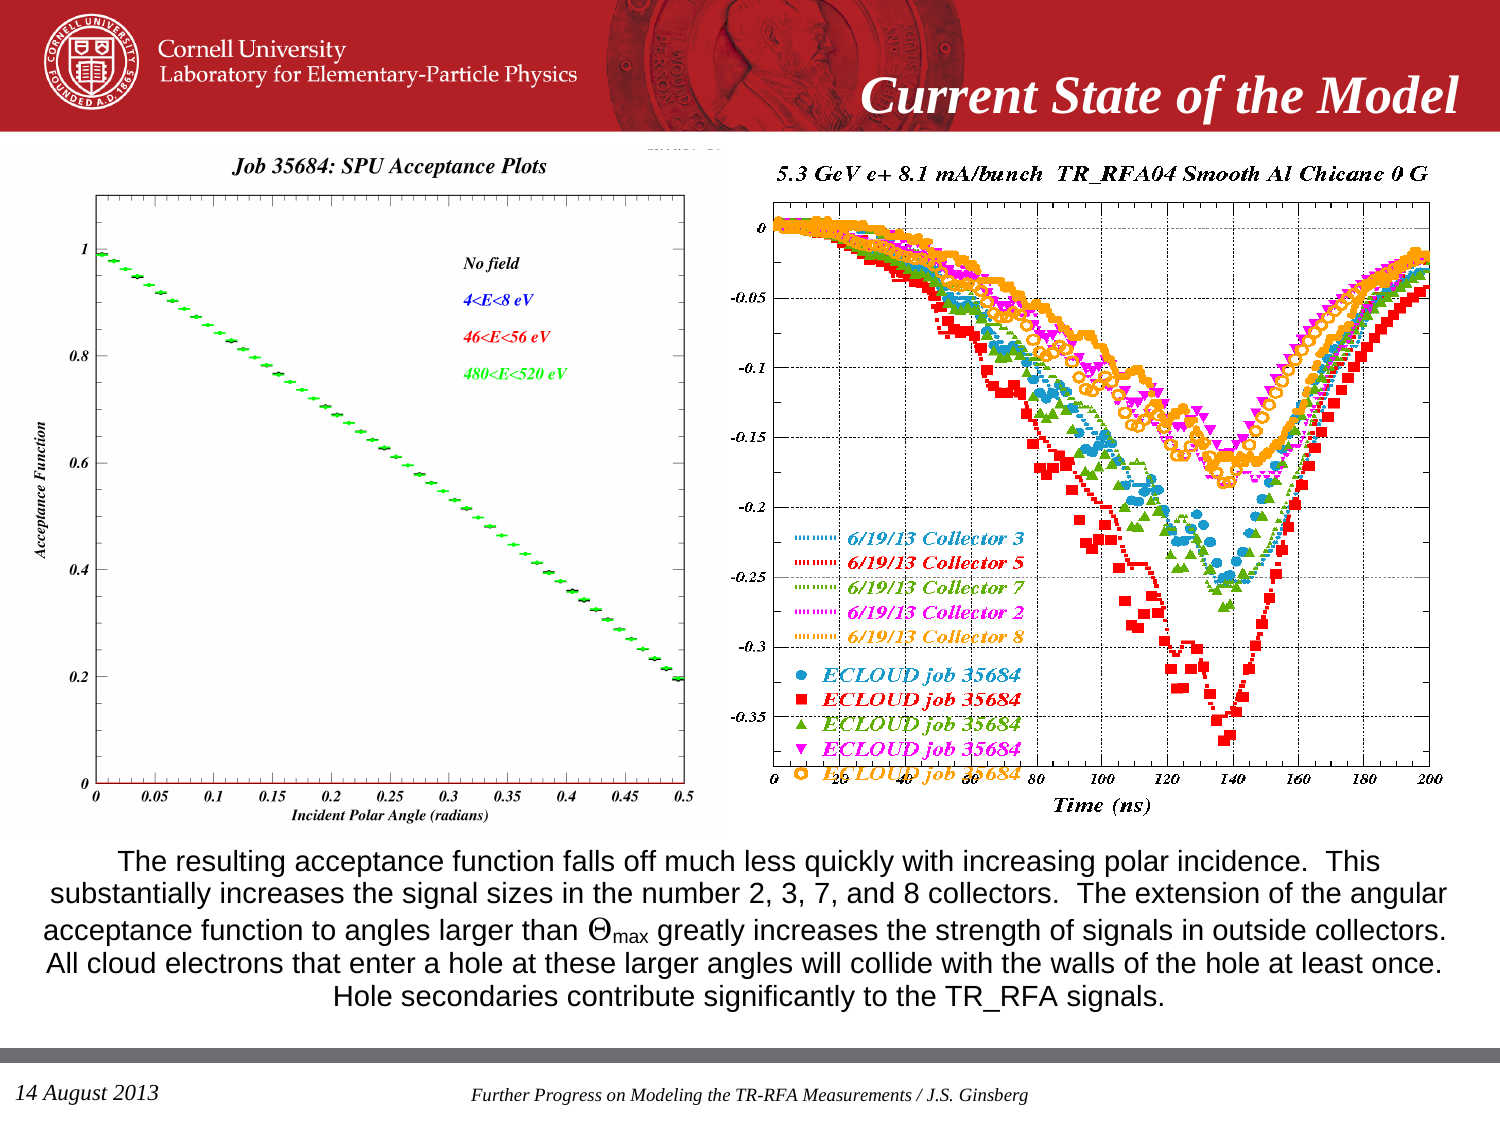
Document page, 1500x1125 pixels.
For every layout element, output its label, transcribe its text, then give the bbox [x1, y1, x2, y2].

title Current State of the Model [751, 0, 1500, 203]
list The resulting acceptance function falls off much less quickly with increasing polar incidence. This substantially increases the signal sizes in the number 2, 3, 7, and 8 collectors. The extension of the angular acceptance function to angles larger than Qmax greatly increases the strength of signals in outside collectors. All cloud electrons that enter a hole at these larger angles will collide with the walls of the hole at least once. Hole secondaries contribute significantly to the TR_RFA signals. [37, 844, 1463, 1033]
picture [0, 0, 751, 132]
picture [0, 149, 1488, 841]
